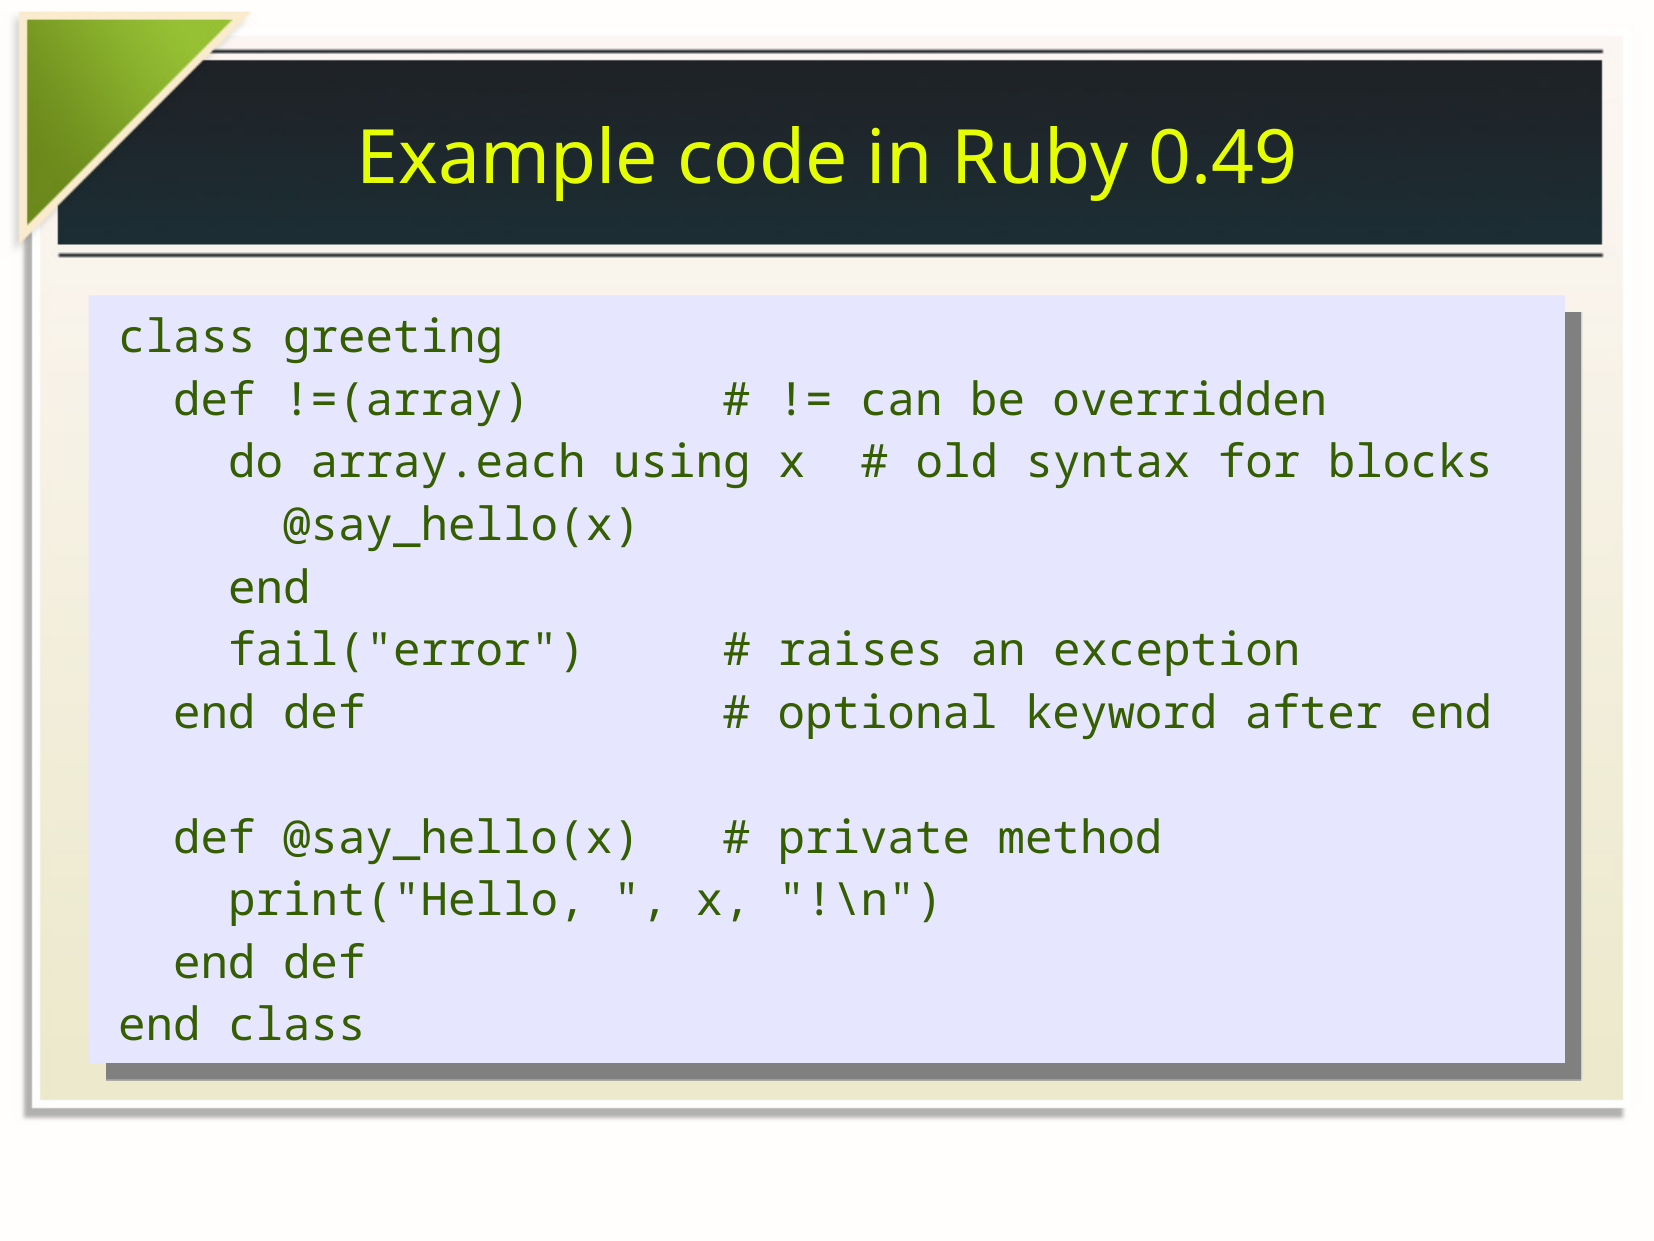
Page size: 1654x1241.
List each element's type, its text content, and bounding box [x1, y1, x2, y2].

picture [0, 0, 1654, 1241]
title Example code in Ruby 0.49 [121, 73, 1534, 237]
text_box class greeting def !=(array) # != can be overridden do array.each using x # old syntax for blocks @say_hello(x) end fail("error") # raises an exception end def # optional keyword after end def @say_hello(x) # private method print("Hello, ", x, "!\n") end def end class [88, 295, 1565, 1063]
